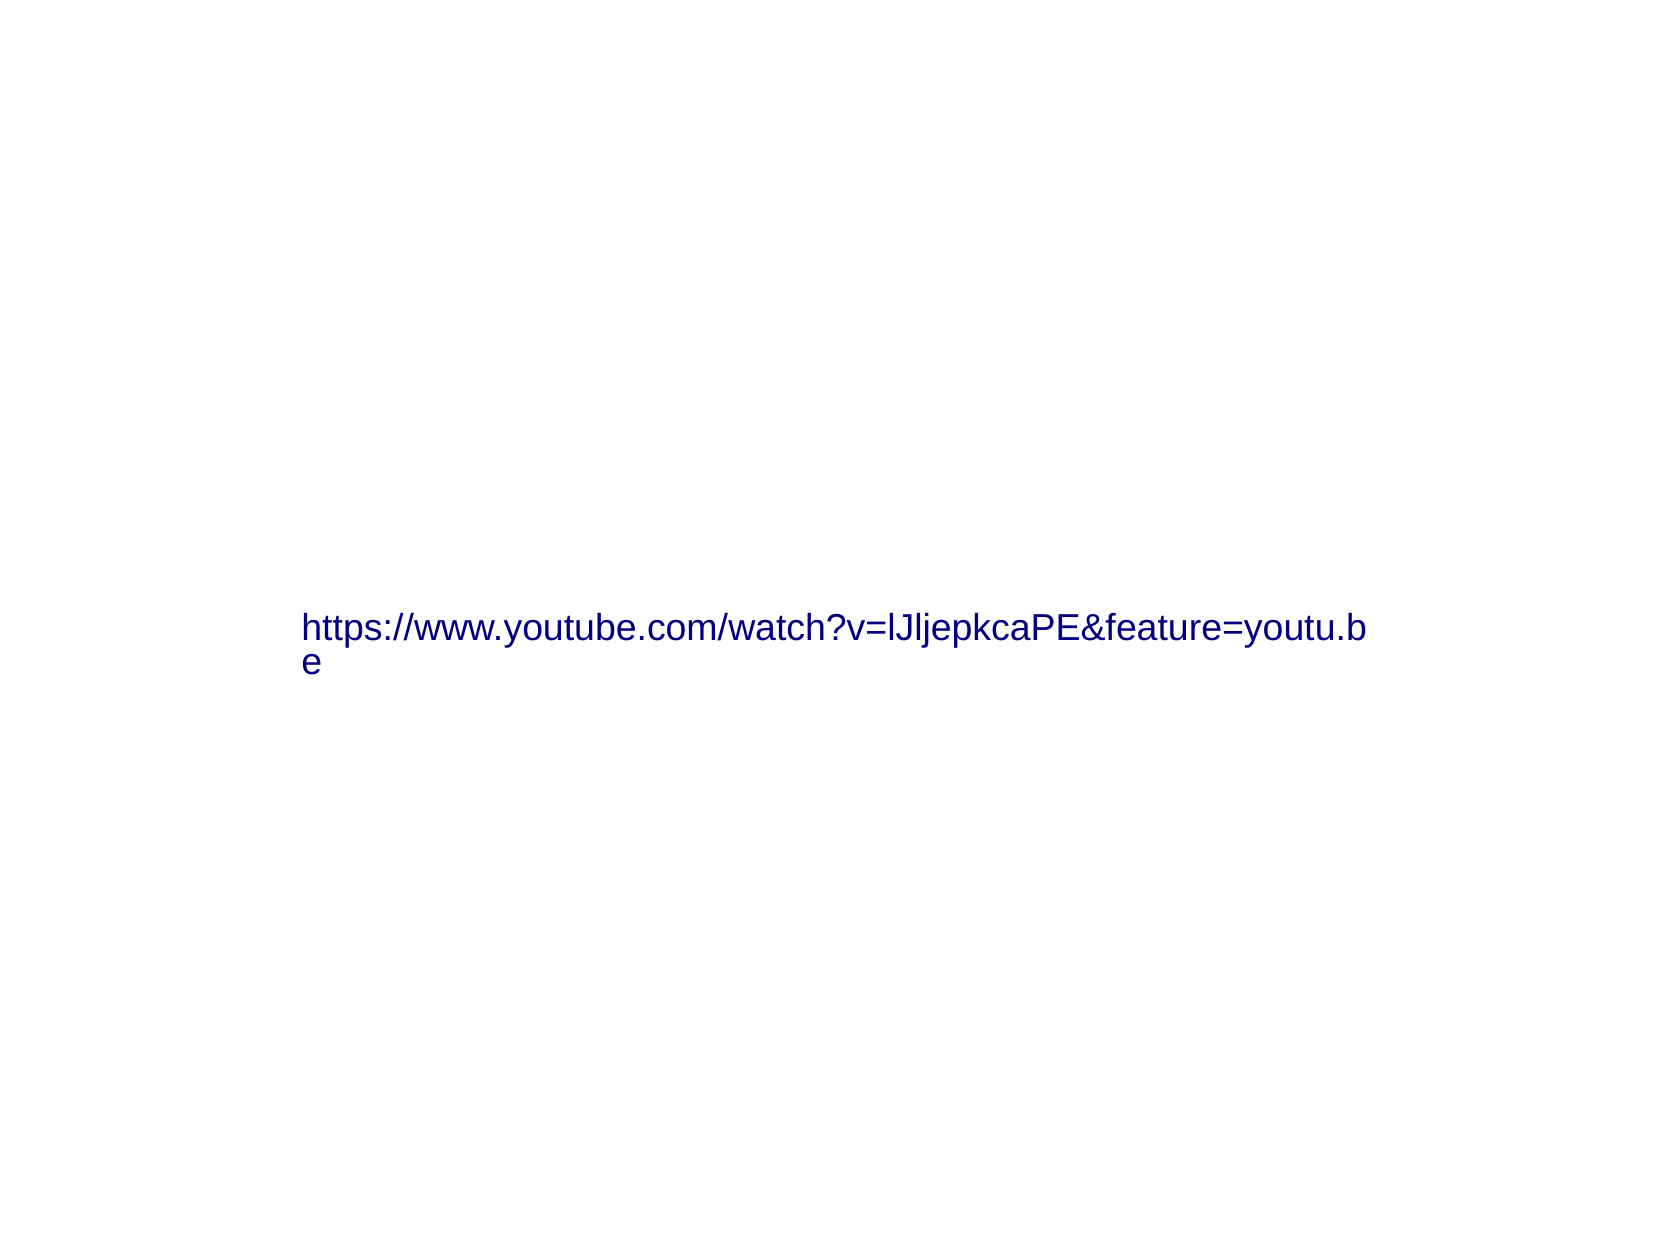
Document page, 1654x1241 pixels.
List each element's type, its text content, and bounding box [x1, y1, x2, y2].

text_box https://www.youtube.com/watch?v=lJljepkcaPE&feature=youtu.be [286, 598, 1399, 698]
